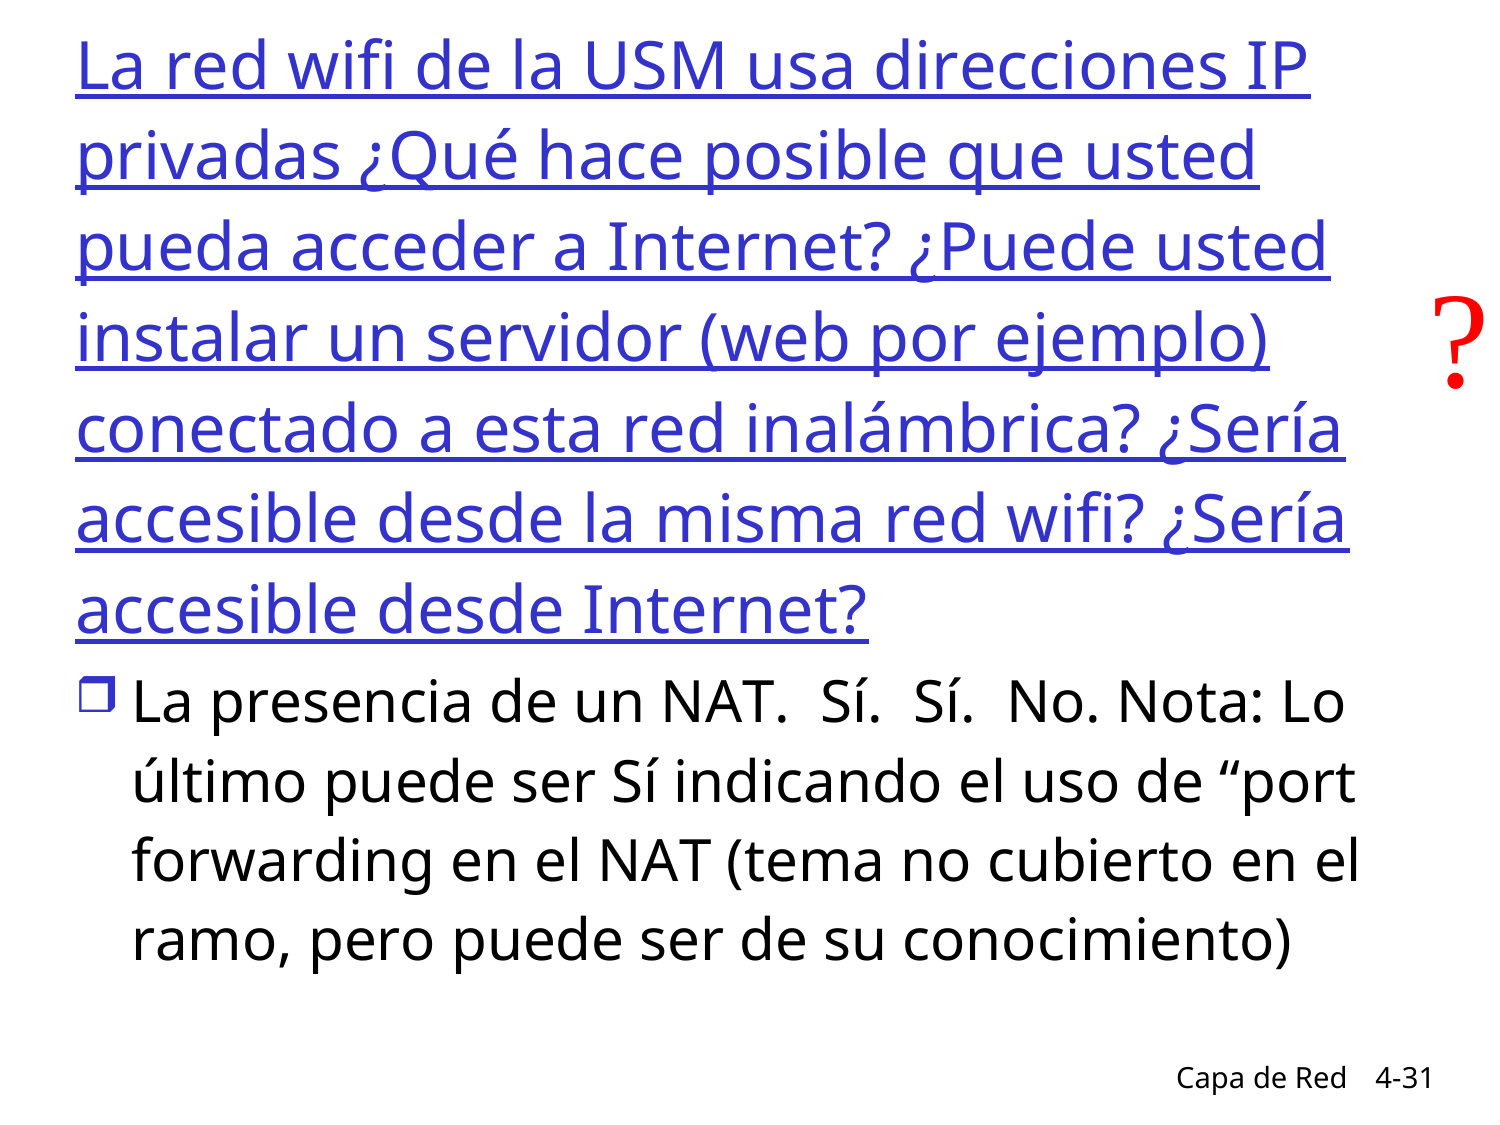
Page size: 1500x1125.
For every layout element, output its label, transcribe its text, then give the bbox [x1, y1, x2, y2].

text_box ? [1413, 242, 1500, 423]
title La red wifi de la USM usa direcciones IP privadas ¿Qué hace posible que usted pueda acceder a Internet? ¿Puede usted instalar un servidor (web por ejemplo) conectado a esta red inalámbrica? ¿Sería accesible desde la misma red wifi? ¿Sería accesible desde Internet? [75, 31, 1463, 640]
list La presencia de un NAT. Sí. Sí. No. Nota: Lo último puede ser Sí indicando el uso de “port forwarding en el NAT (tema no cubierto en el ramo, pero puede ser de su conocimiento) [75, 660, 1463, 1073]
